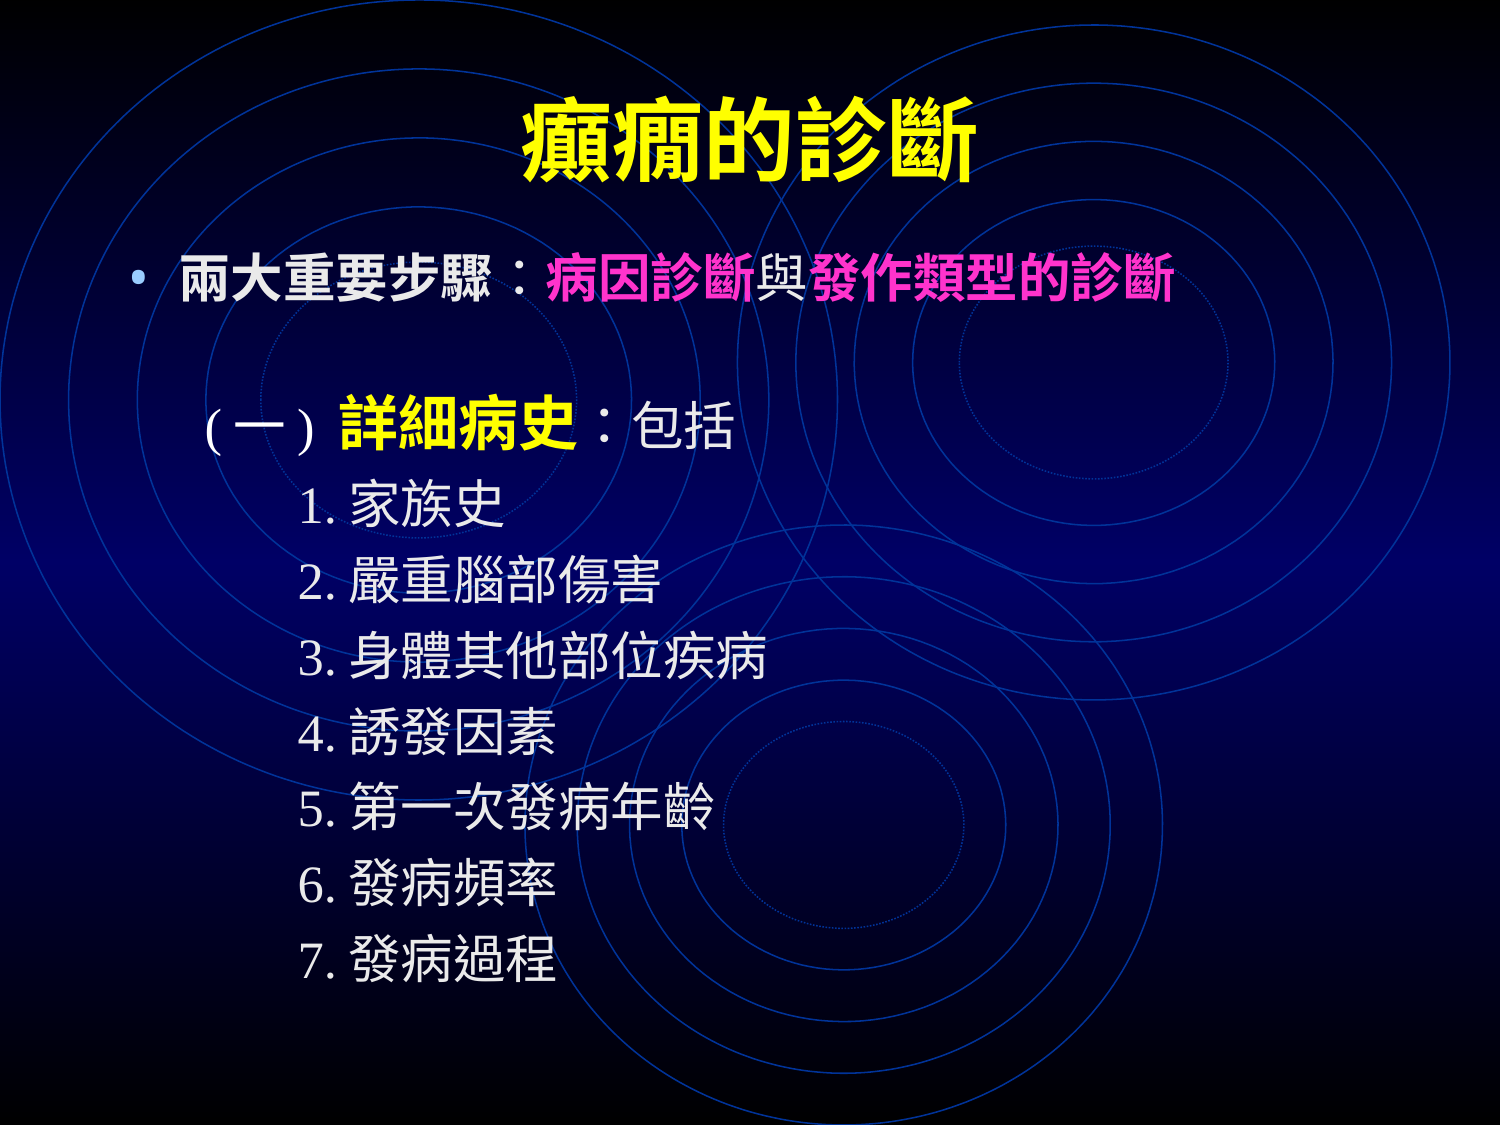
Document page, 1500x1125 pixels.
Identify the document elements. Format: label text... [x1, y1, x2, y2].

list 兩大重要步驟：病因診斷與發作類型的診斷 (一) 詳細病史：包括 1.家族史 2.嚴重腦部傷害 3.身體其他部位疾病 4.誘發因素 5.第一次發病年齡 6.發病頻率 7.發病過程 [112, 237, 1388, 1001]
title 癲癇的診斷 [112, 62, 1388, 213]
